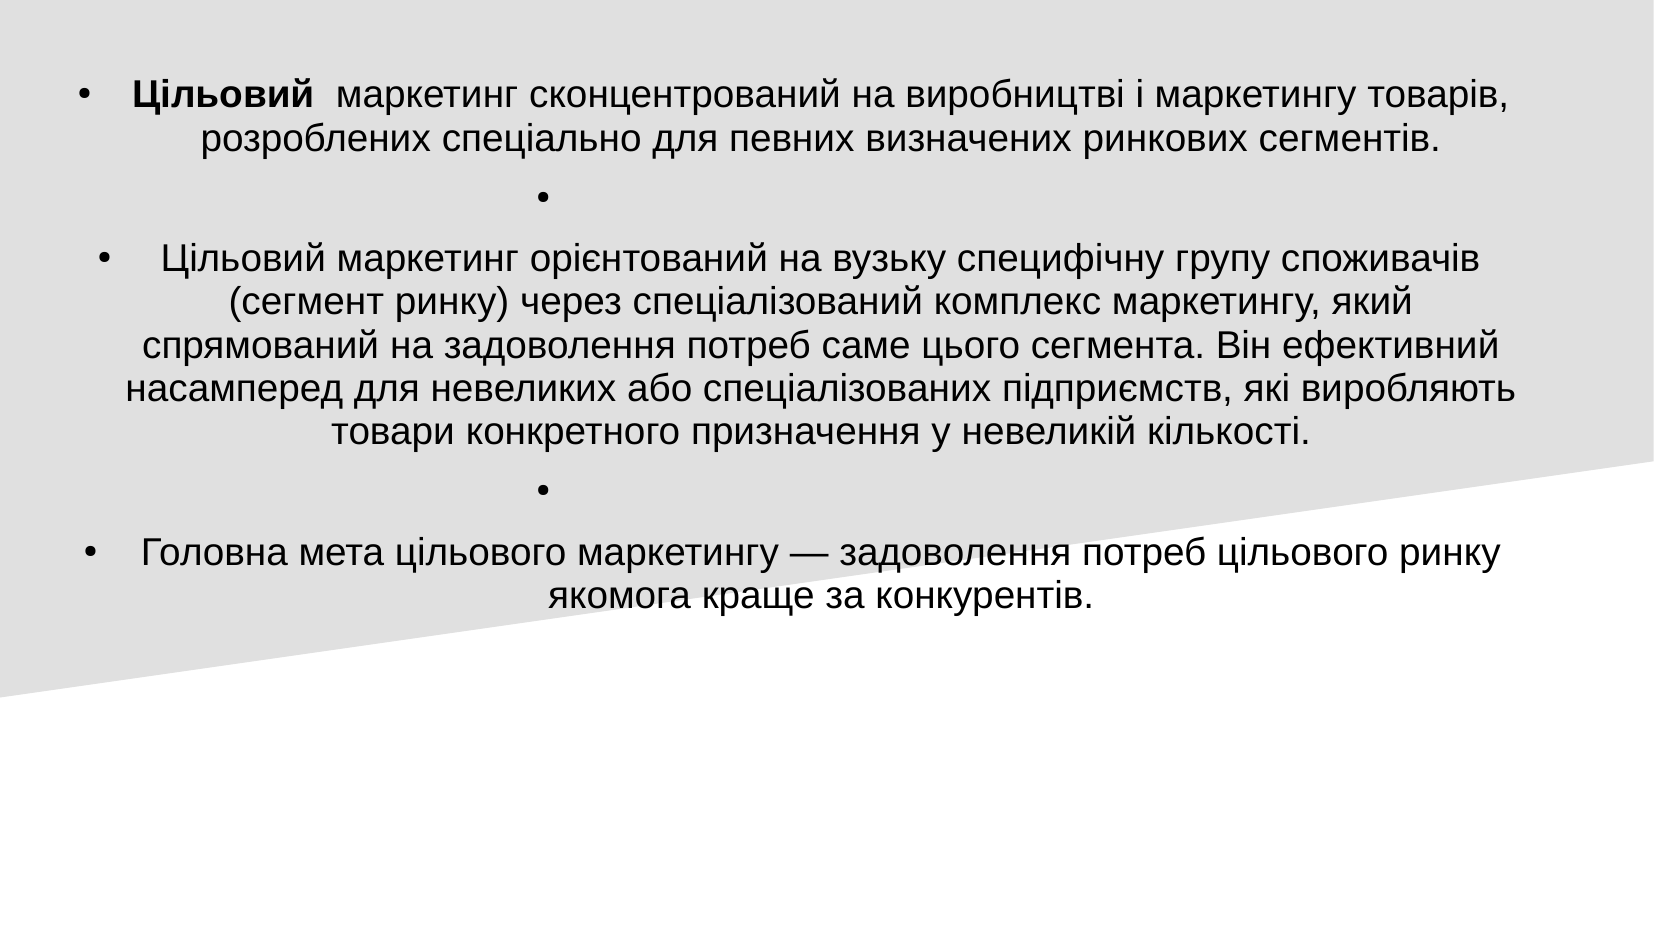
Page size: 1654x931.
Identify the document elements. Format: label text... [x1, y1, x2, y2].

list Цільовий маркетинг сконцентрований на виробництві і маркетингу товарів, розроблених спеціально для певних визначених ринкових сегментів. Цільовий маркетинг орієнтований на вузьку специфічну групу споживачів (сегмент ринку) через спеціалізований комплекс маркетингу, який спрямований на задоволення потреб саме цього сегмента. Він ефективний насамперед для невеликих або спеціалізованих підприємств, які виробляють товари конкретного призначення у невеликій кількості. Головна мета цільового маркетингу — задоволення потреб цільового ринку якомога краще за конкурентів. [75, 72, 1519, 646]
